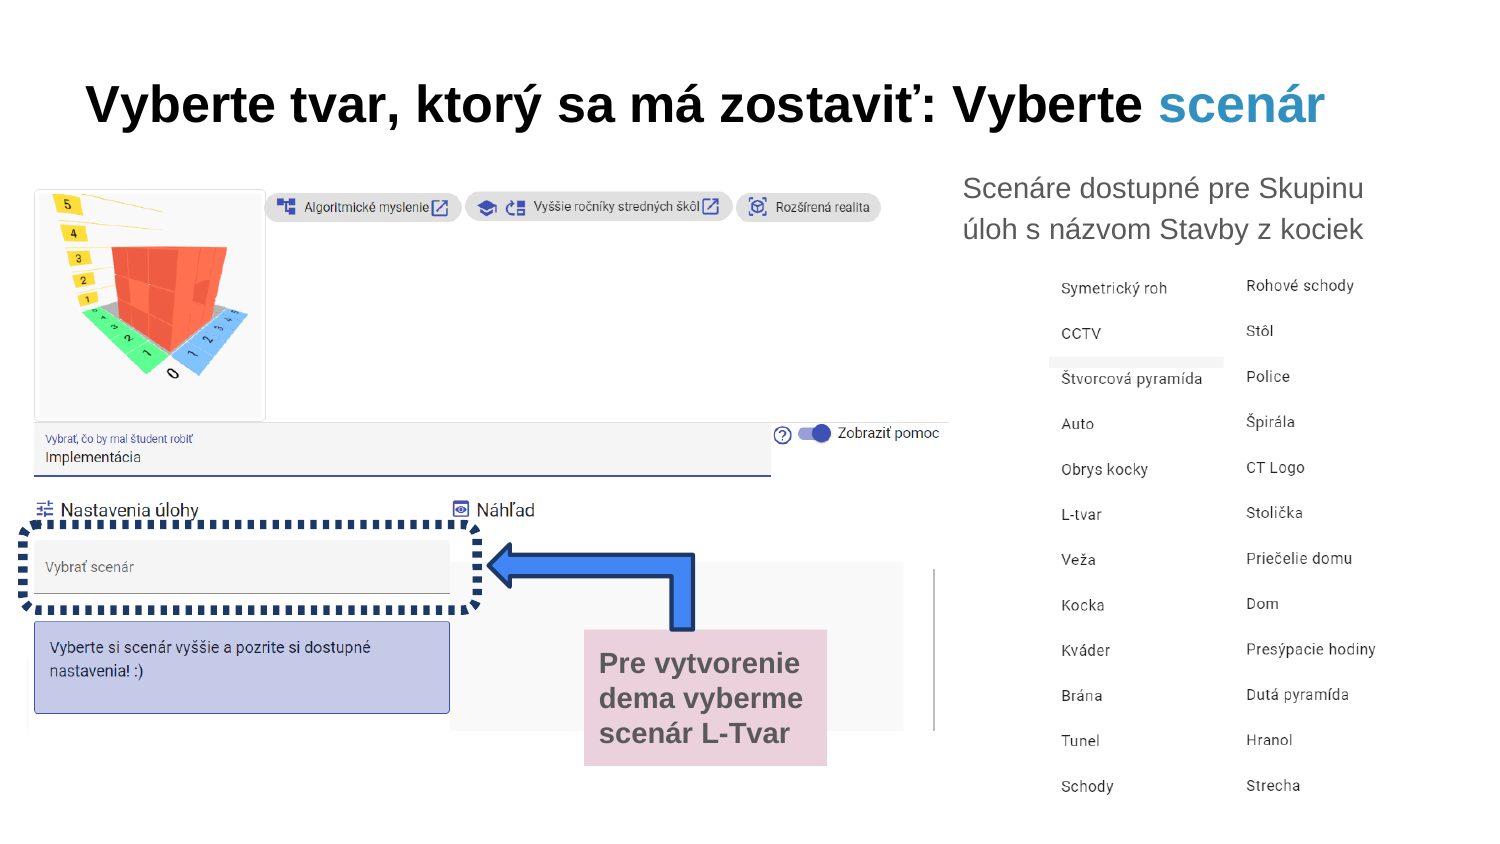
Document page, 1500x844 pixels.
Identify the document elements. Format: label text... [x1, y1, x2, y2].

picture [27, 179, 949, 731]
title Vyberte tvar, ktorý sa má zostaviť: Vyberte scenár [70, 55, 1469, 150]
list Scenáre dostupné pre Skupinu úloh s názvom Stavby z kociek [947, 149, 1441, 710]
text_box [488, 544, 693, 630]
picture [1234, 262, 1408, 800]
text_box Pre vytvorenie dema vyberme scenár L-Tvar [584, 629, 828, 766]
picture [1046, 268, 1224, 807]
